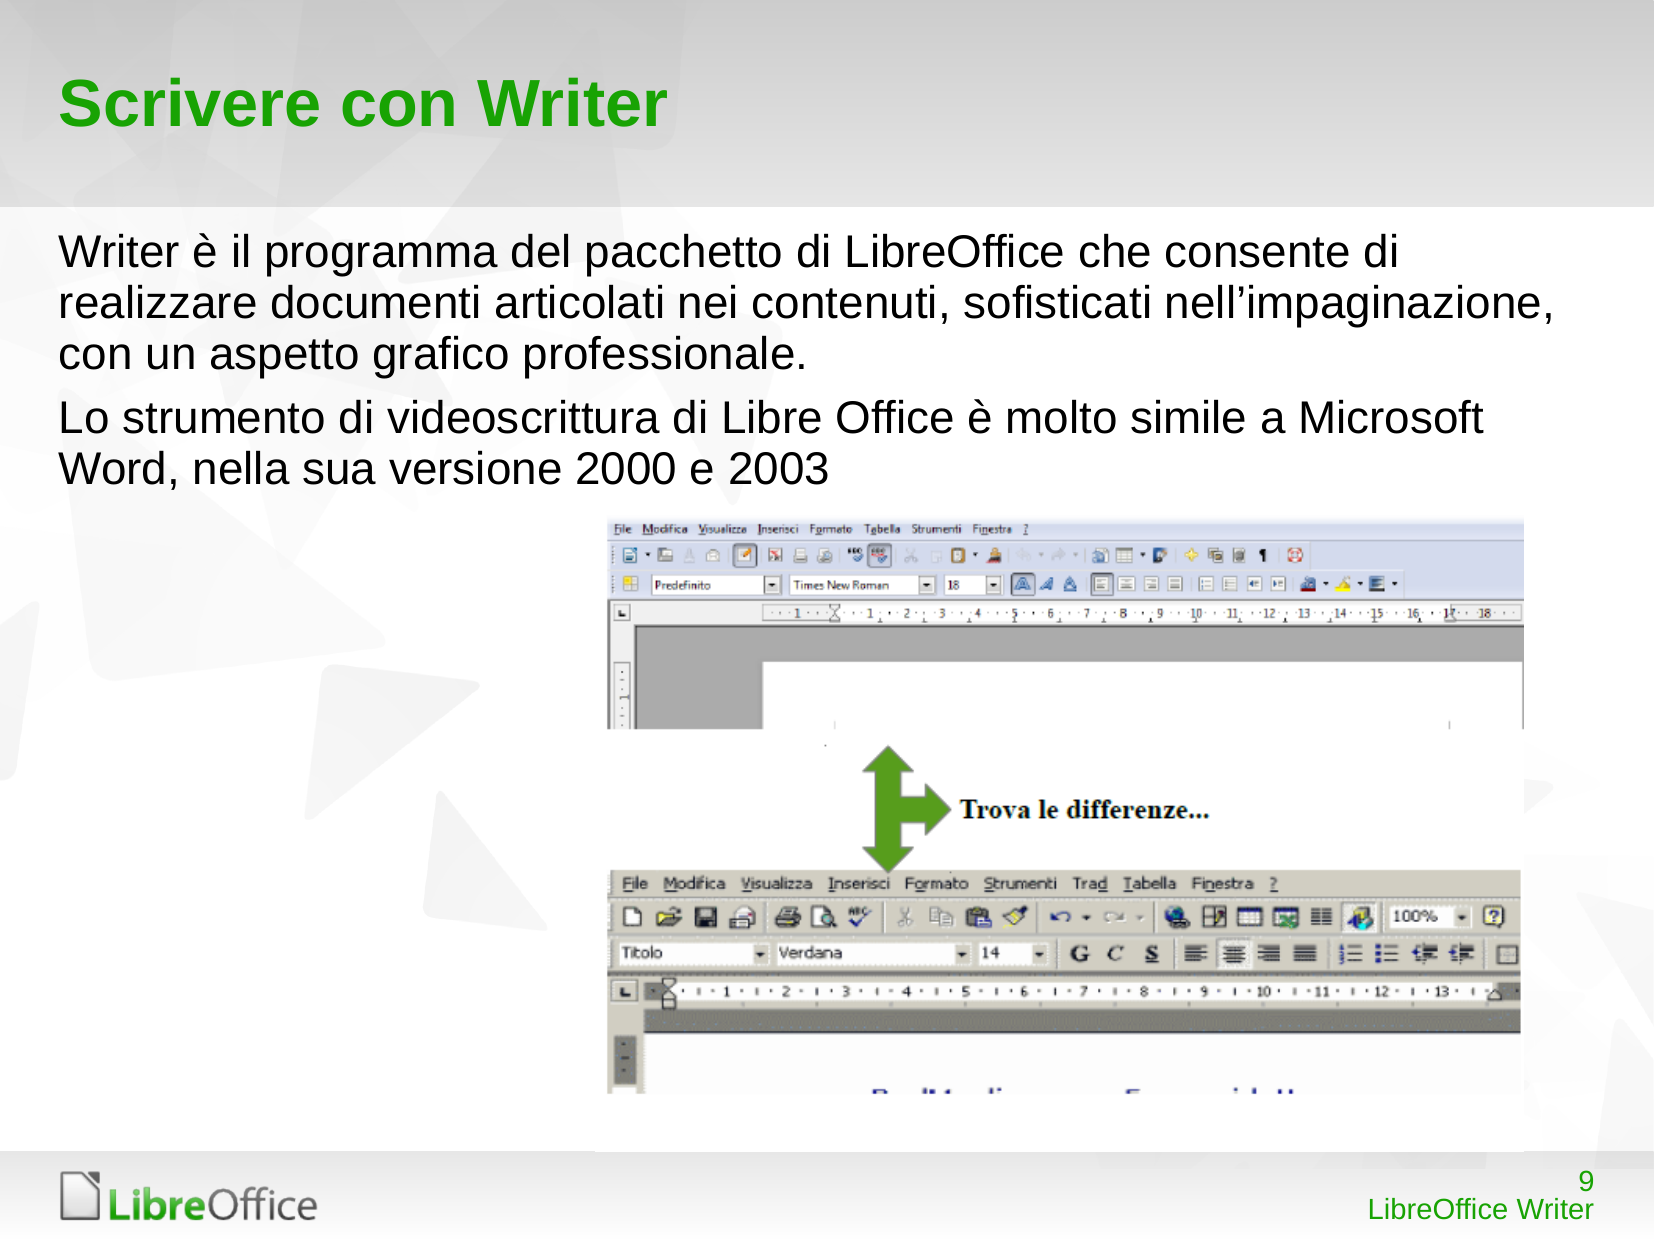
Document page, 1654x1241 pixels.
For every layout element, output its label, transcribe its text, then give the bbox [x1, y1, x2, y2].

picture [0, 0, 783, 931]
picture [595, 515, 1654, 1169]
list Writer è il programma del pacchetto di LibreOffice che consente di realizzare documenti articolati nei contenuti, sofisticati nell’impaginazione, con un aspetto grafico professionale. Lo strumento di videoscrittura di Libre Office è molto simile a Microsoft Word, nella sua versione 2000 e 2003 [59, 225, 1595, 945]
picture [41, 1152, 337, 1240]
title Scrivere con Writer [59, 29, 1595, 178]
